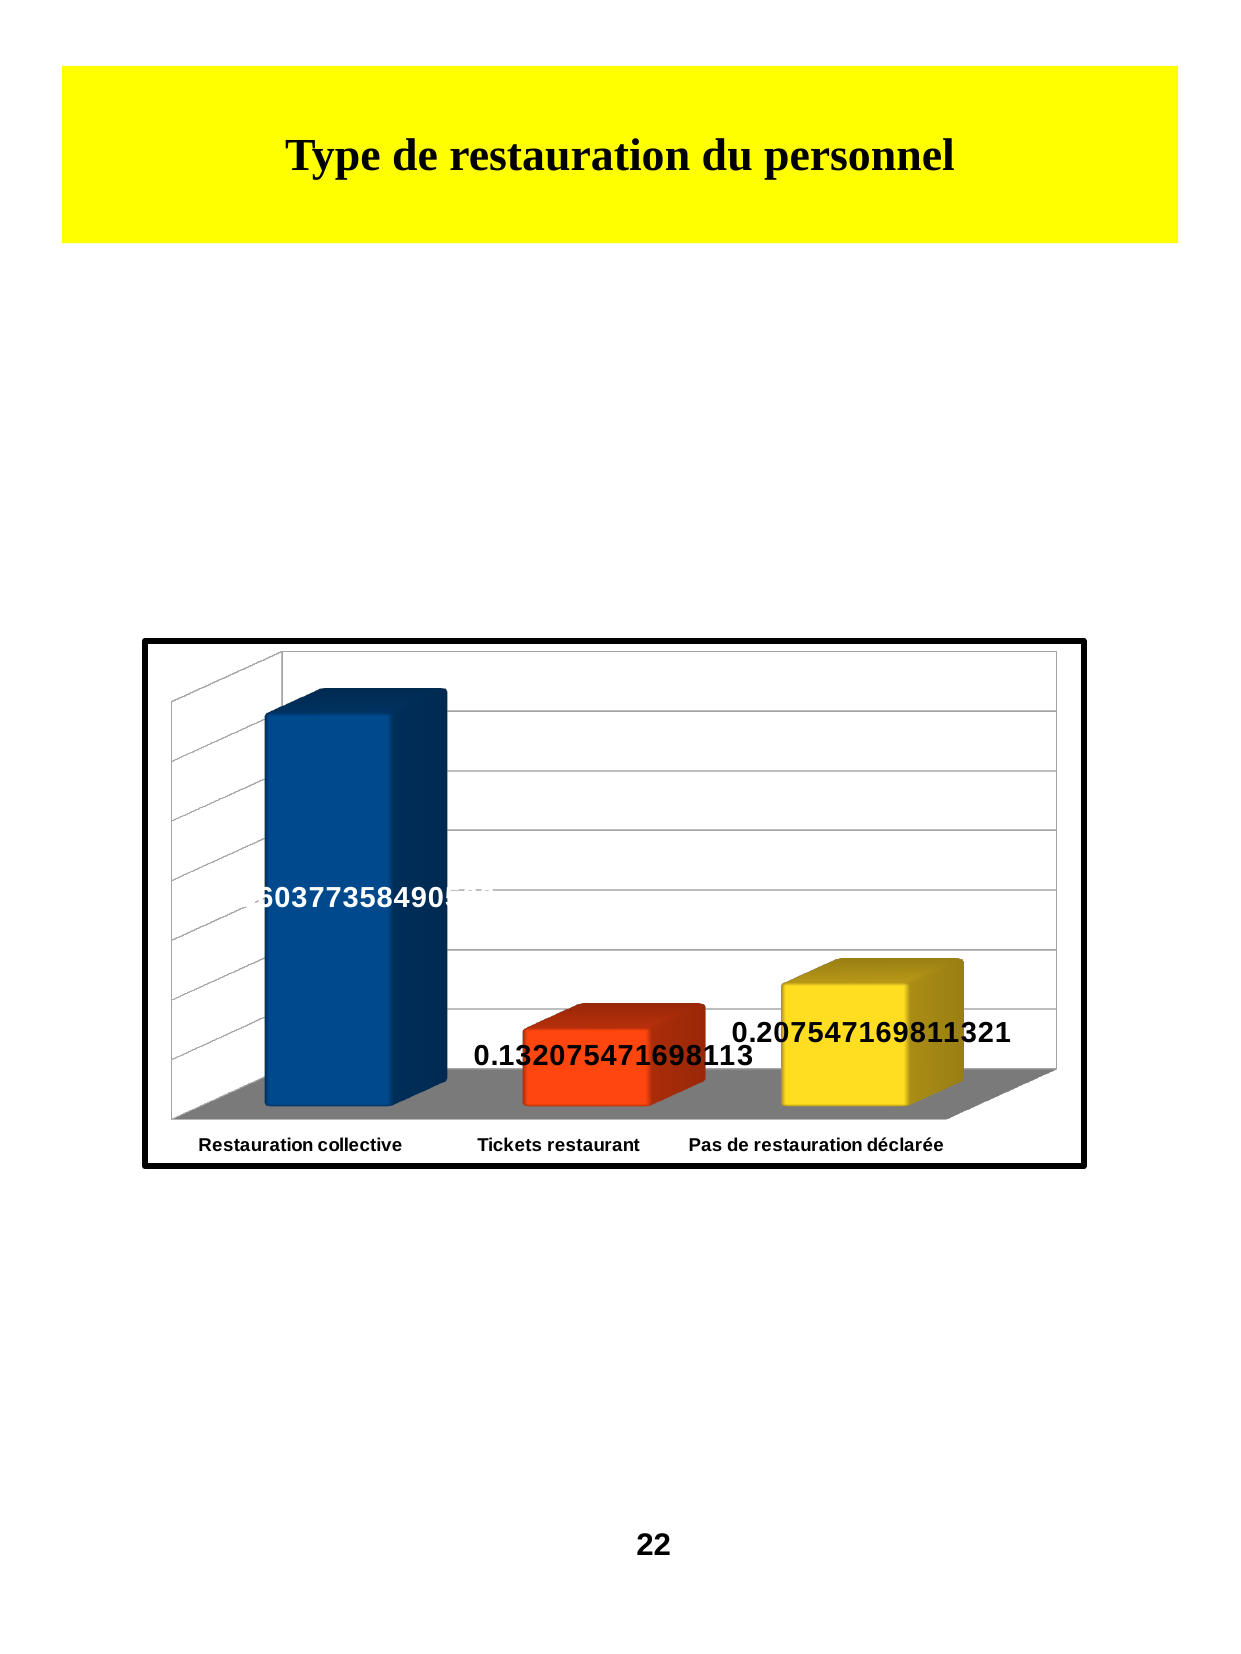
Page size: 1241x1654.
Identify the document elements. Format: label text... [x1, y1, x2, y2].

title Type de restauration du personnel [62, 65, 1179, 244]
chart [141, 637, 1087, 1170]
text_box <numéro> [563, 1519, 745, 1571]
